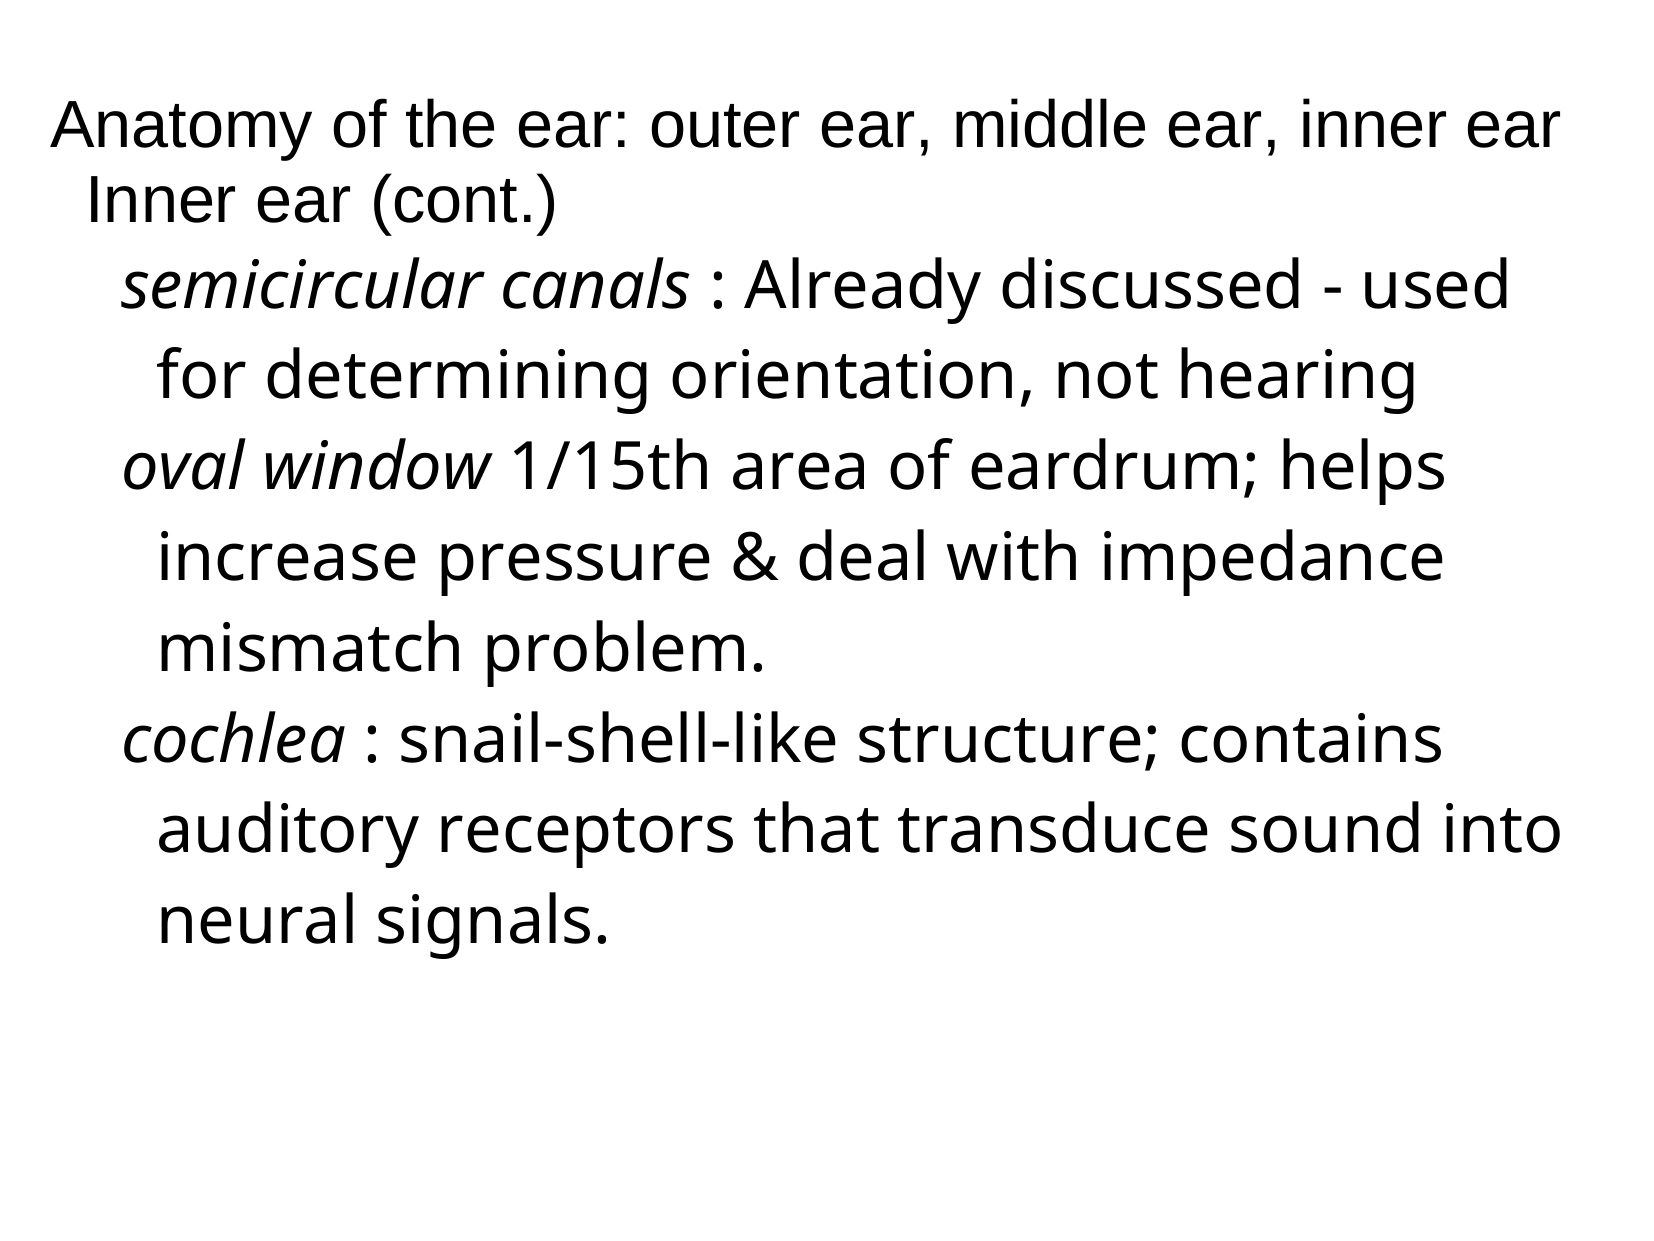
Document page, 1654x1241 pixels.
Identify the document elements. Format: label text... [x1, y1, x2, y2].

text_box Anatomy of the ear: outer ear, middle ear, inner ear Inner ear (cont.) semicircular canals : Already discussed - used for determining orientation, not hearing oval window 1/15th area of eardrum; helps increase pressure & deal with impedance mismatch problem. cochlea : snail-shell-like structure; contains auditory receptors that transduce sound into neural signals. [0, 80, 1615, 1168]
